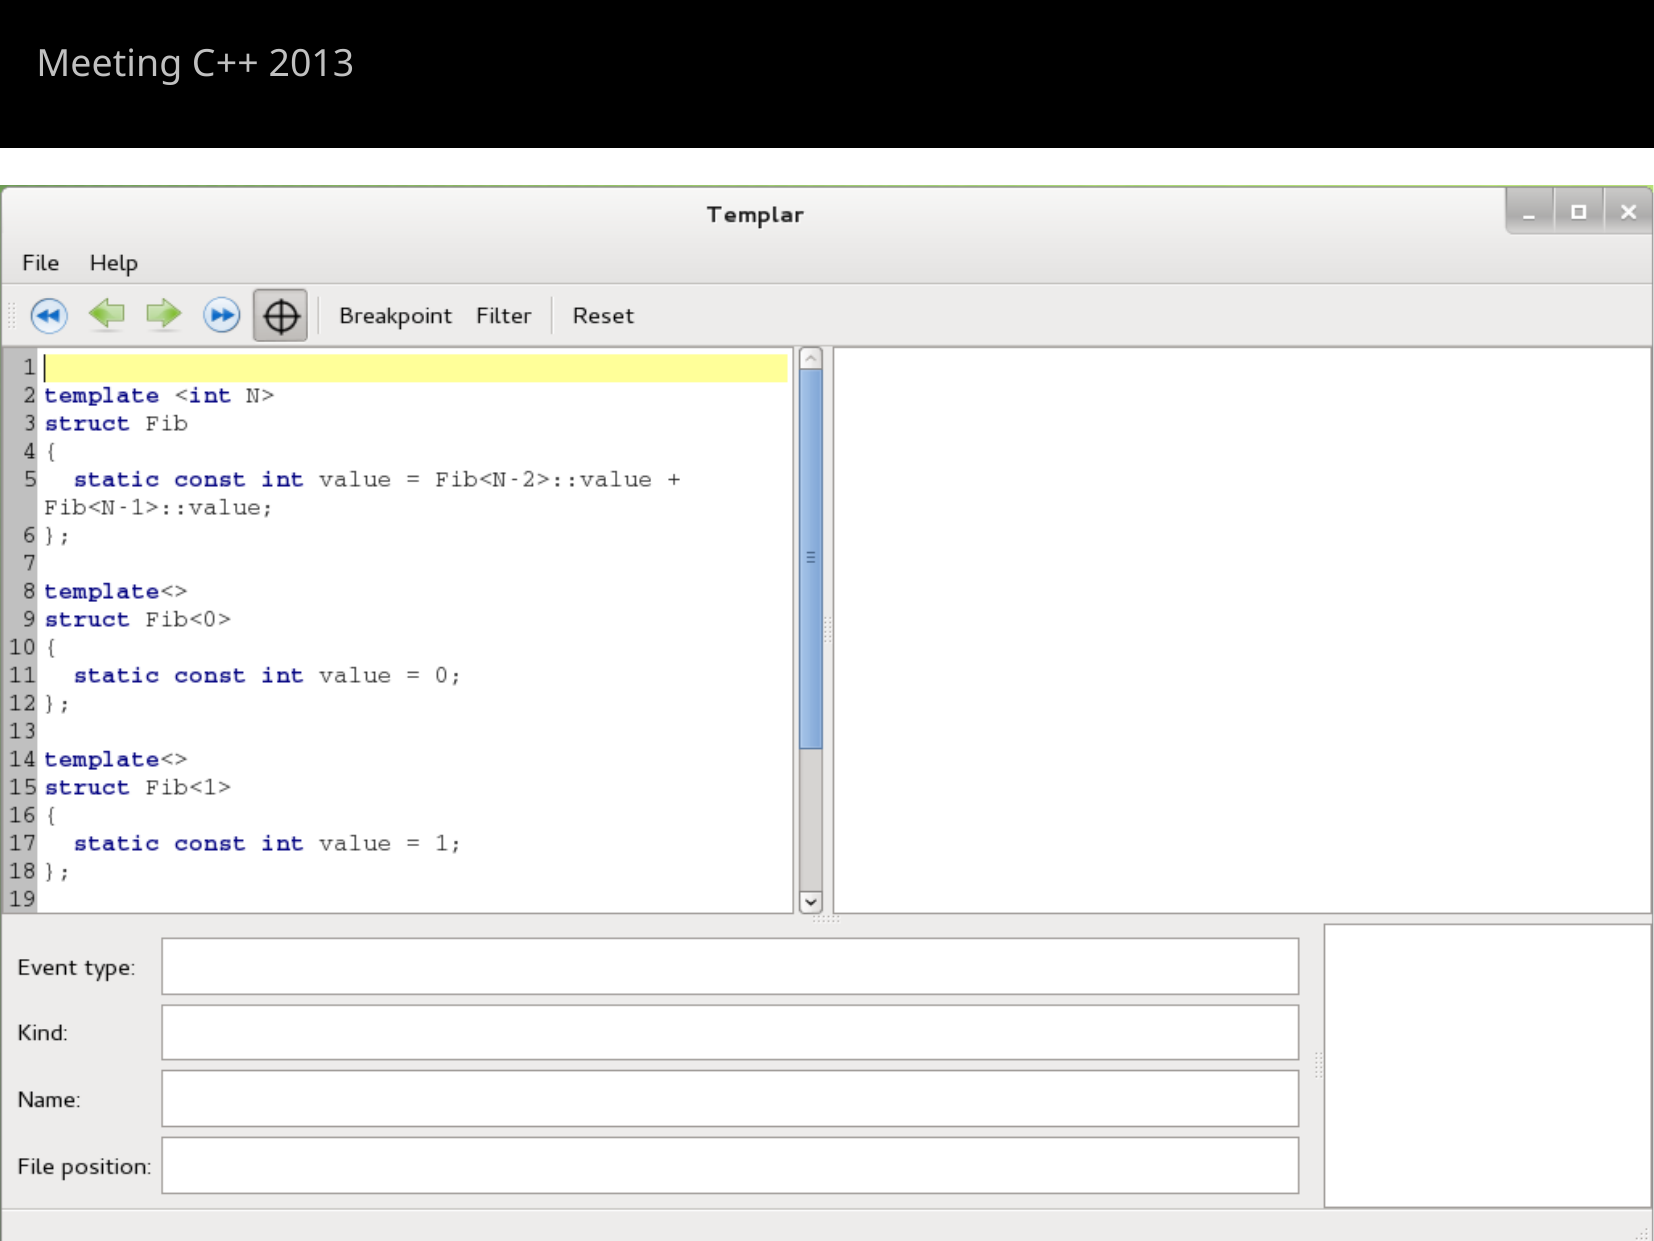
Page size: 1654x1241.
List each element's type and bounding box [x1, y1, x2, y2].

picture [0, 185, 1654, 1241]
